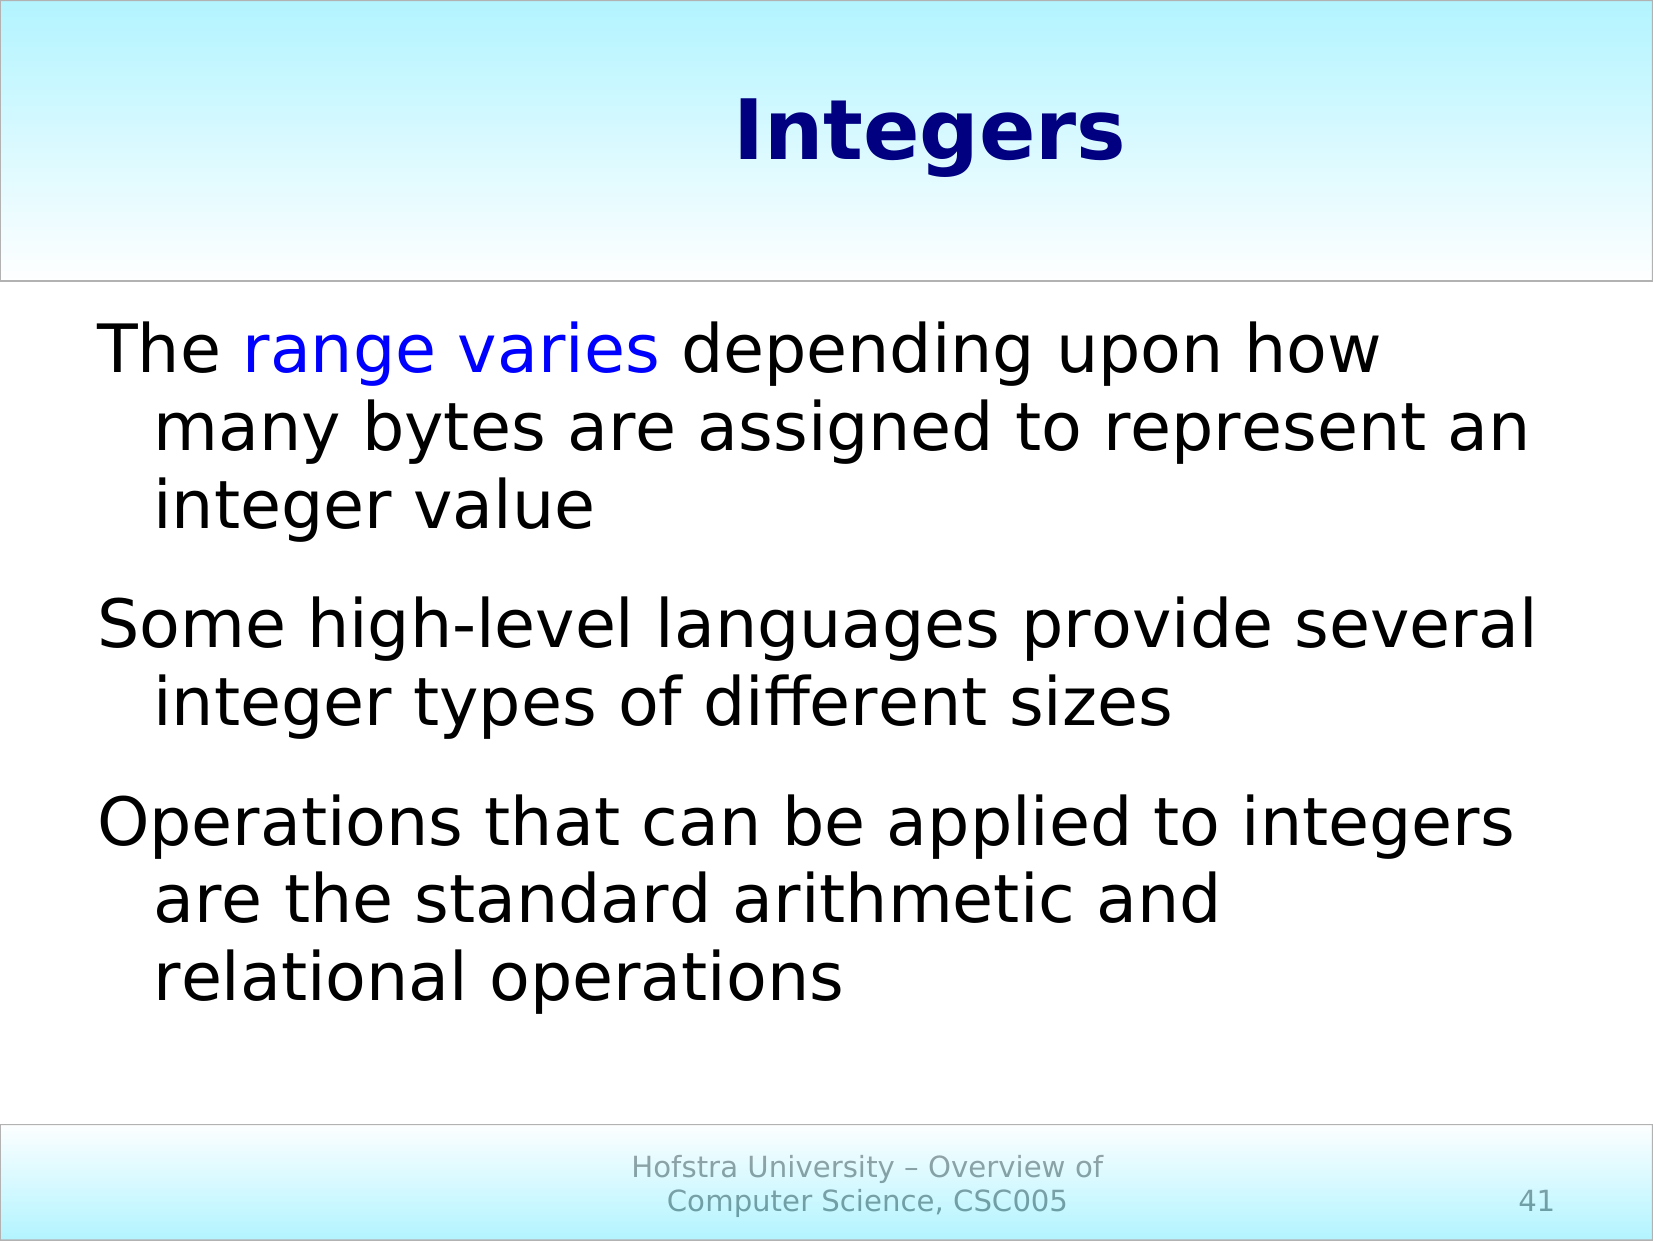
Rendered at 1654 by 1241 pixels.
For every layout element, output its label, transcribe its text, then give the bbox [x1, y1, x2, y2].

title Integers [247, 27, 1612, 235]
list The range varies depending upon how many bytes are assigned to represent an integer value Some high-level languages provide several integer types of different sizes Operations that can be applied to integers are the standard arithmetic and relational operations [82, 303, 1571, 1206]
